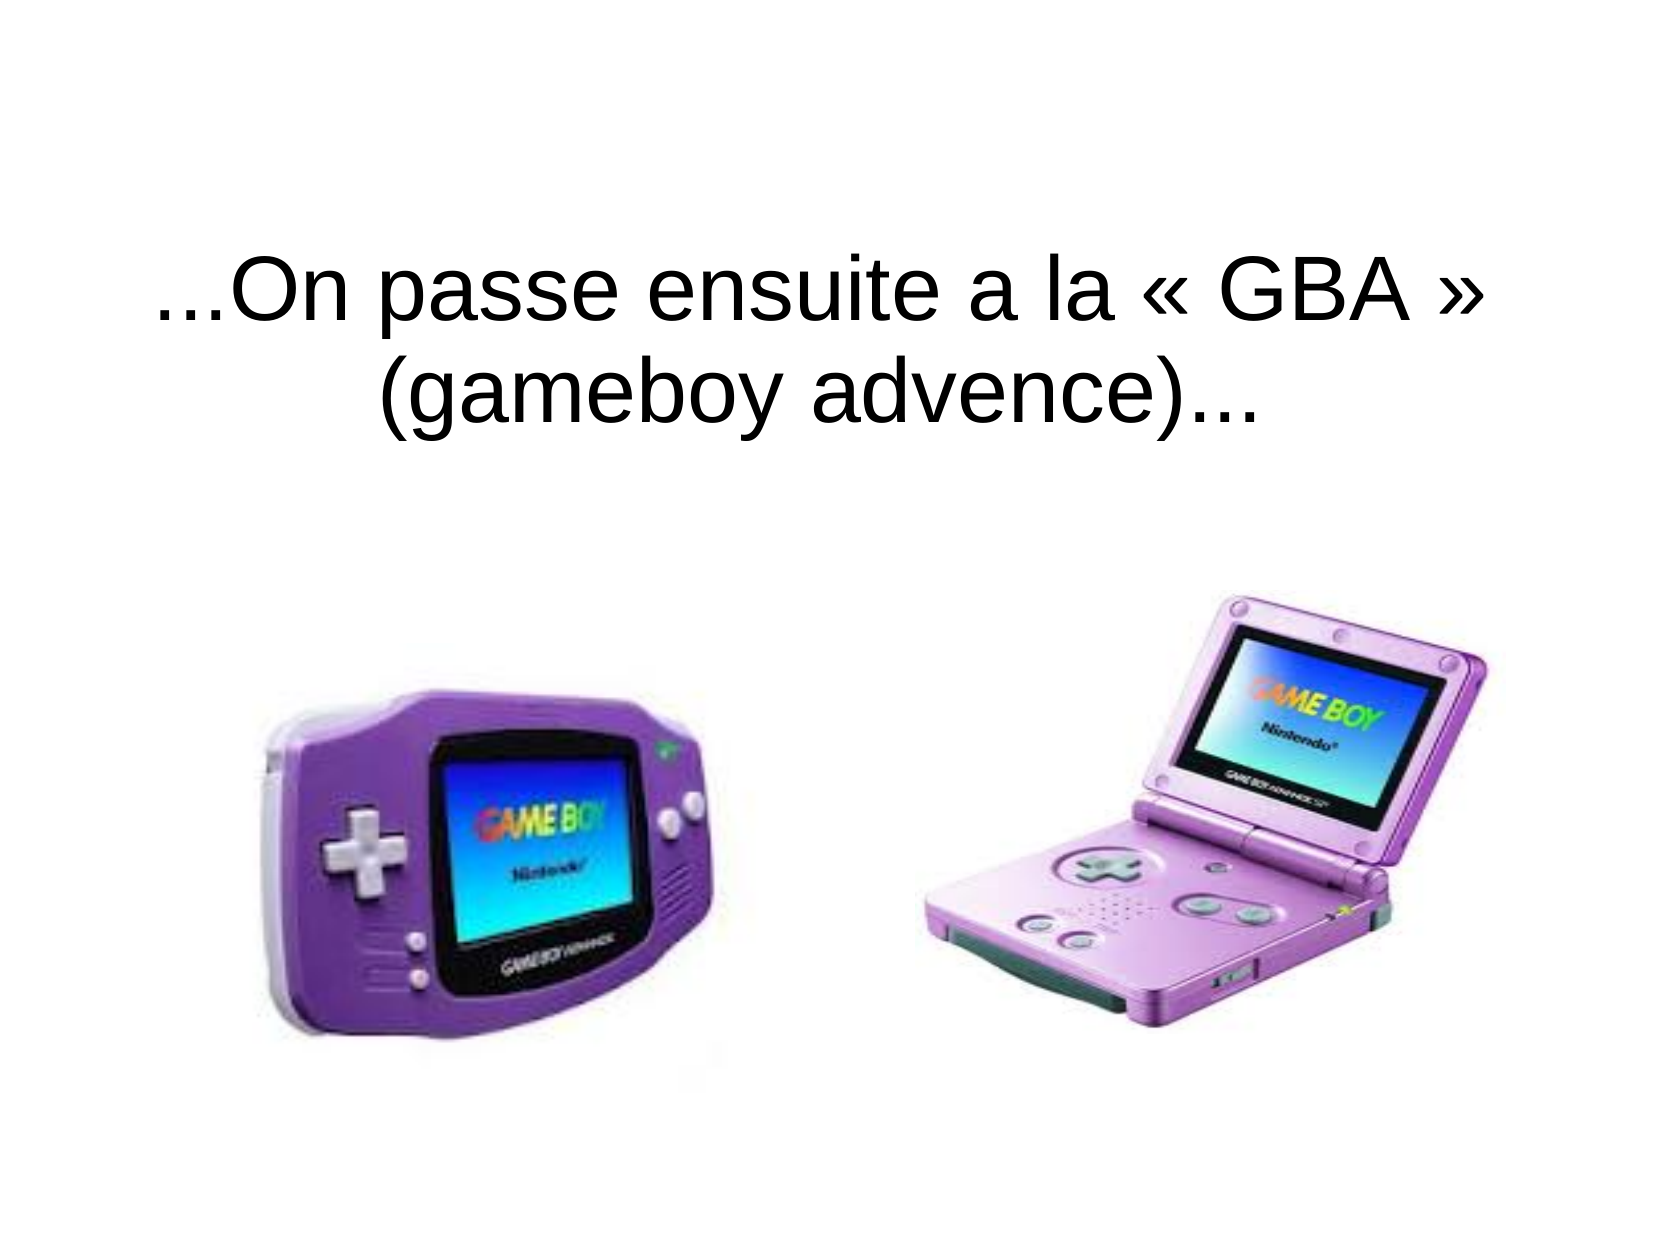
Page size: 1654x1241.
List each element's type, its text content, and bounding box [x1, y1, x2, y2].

picture [915, 590, 1506, 1034]
picture [205, 643, 768, 1093]
title ...On passe ensuite a la « GBA » (gameboy advence)... [76, 59, 1565, 621]
